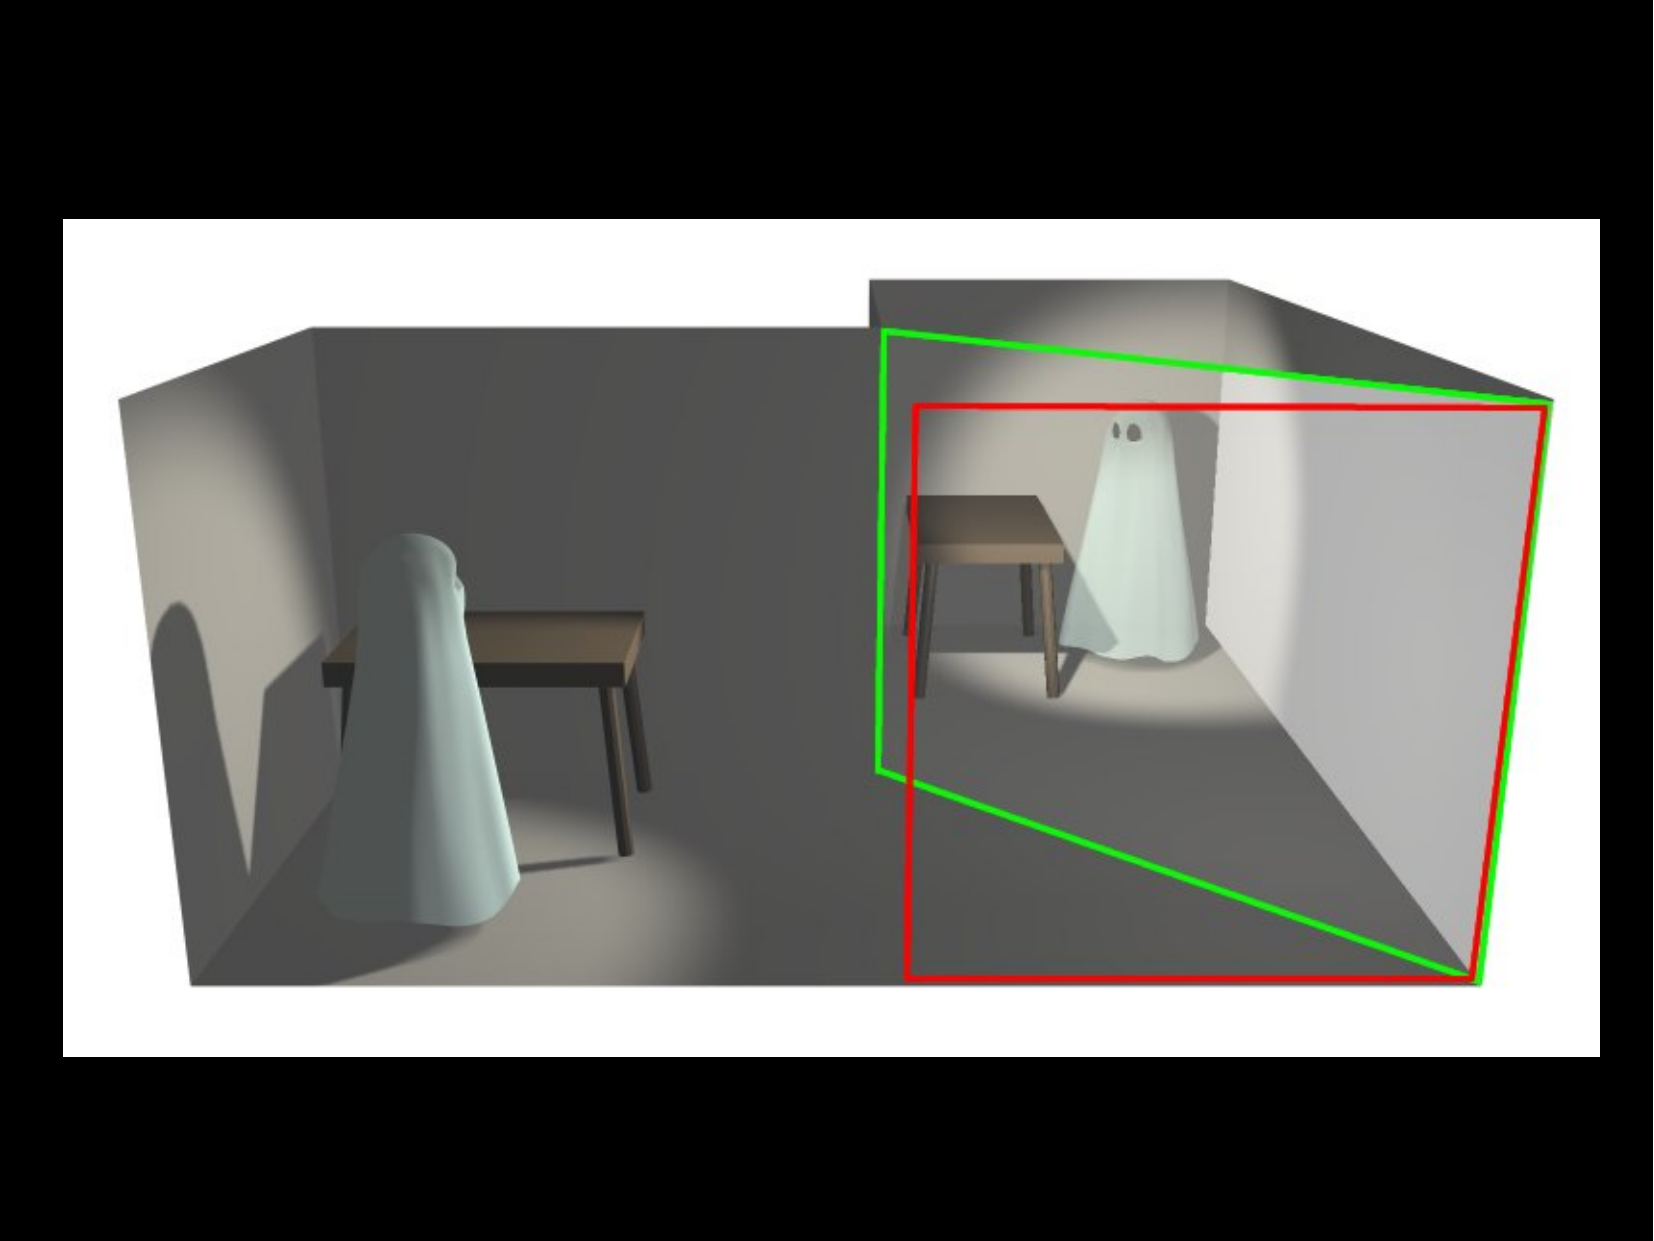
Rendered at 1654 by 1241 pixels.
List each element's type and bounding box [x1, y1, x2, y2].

picture [63, 219, 1600, 1057]
